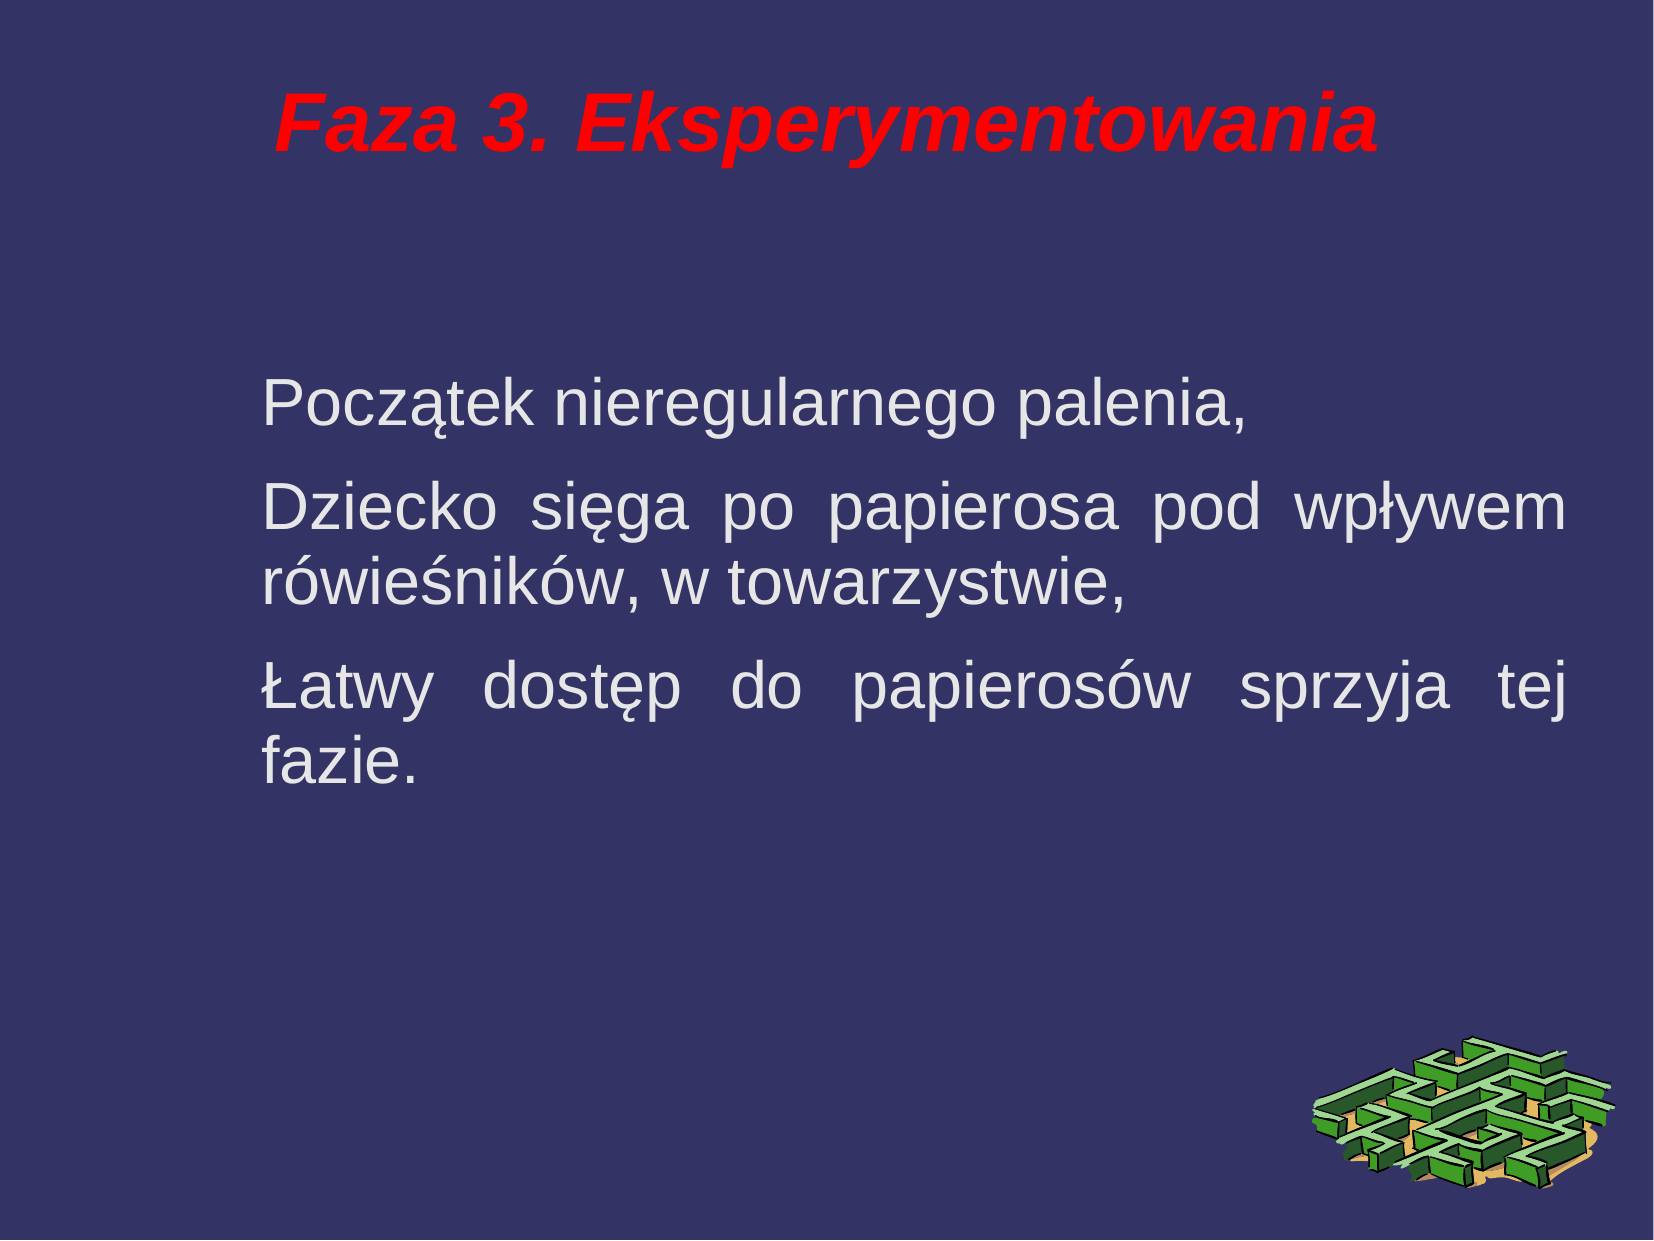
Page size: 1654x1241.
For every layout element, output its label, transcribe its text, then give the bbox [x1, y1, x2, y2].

title Faza 3. Eksperymentowania [121, 19, 1534, 227]
list Początek nieregularnego palenia, Dziecko sięga po papierosa pod wpływem rówieśników, w towarzystwie, Łatwy dostęp do papierosów sprzyja tej fazie. [178, 364, 1570, 1147]
